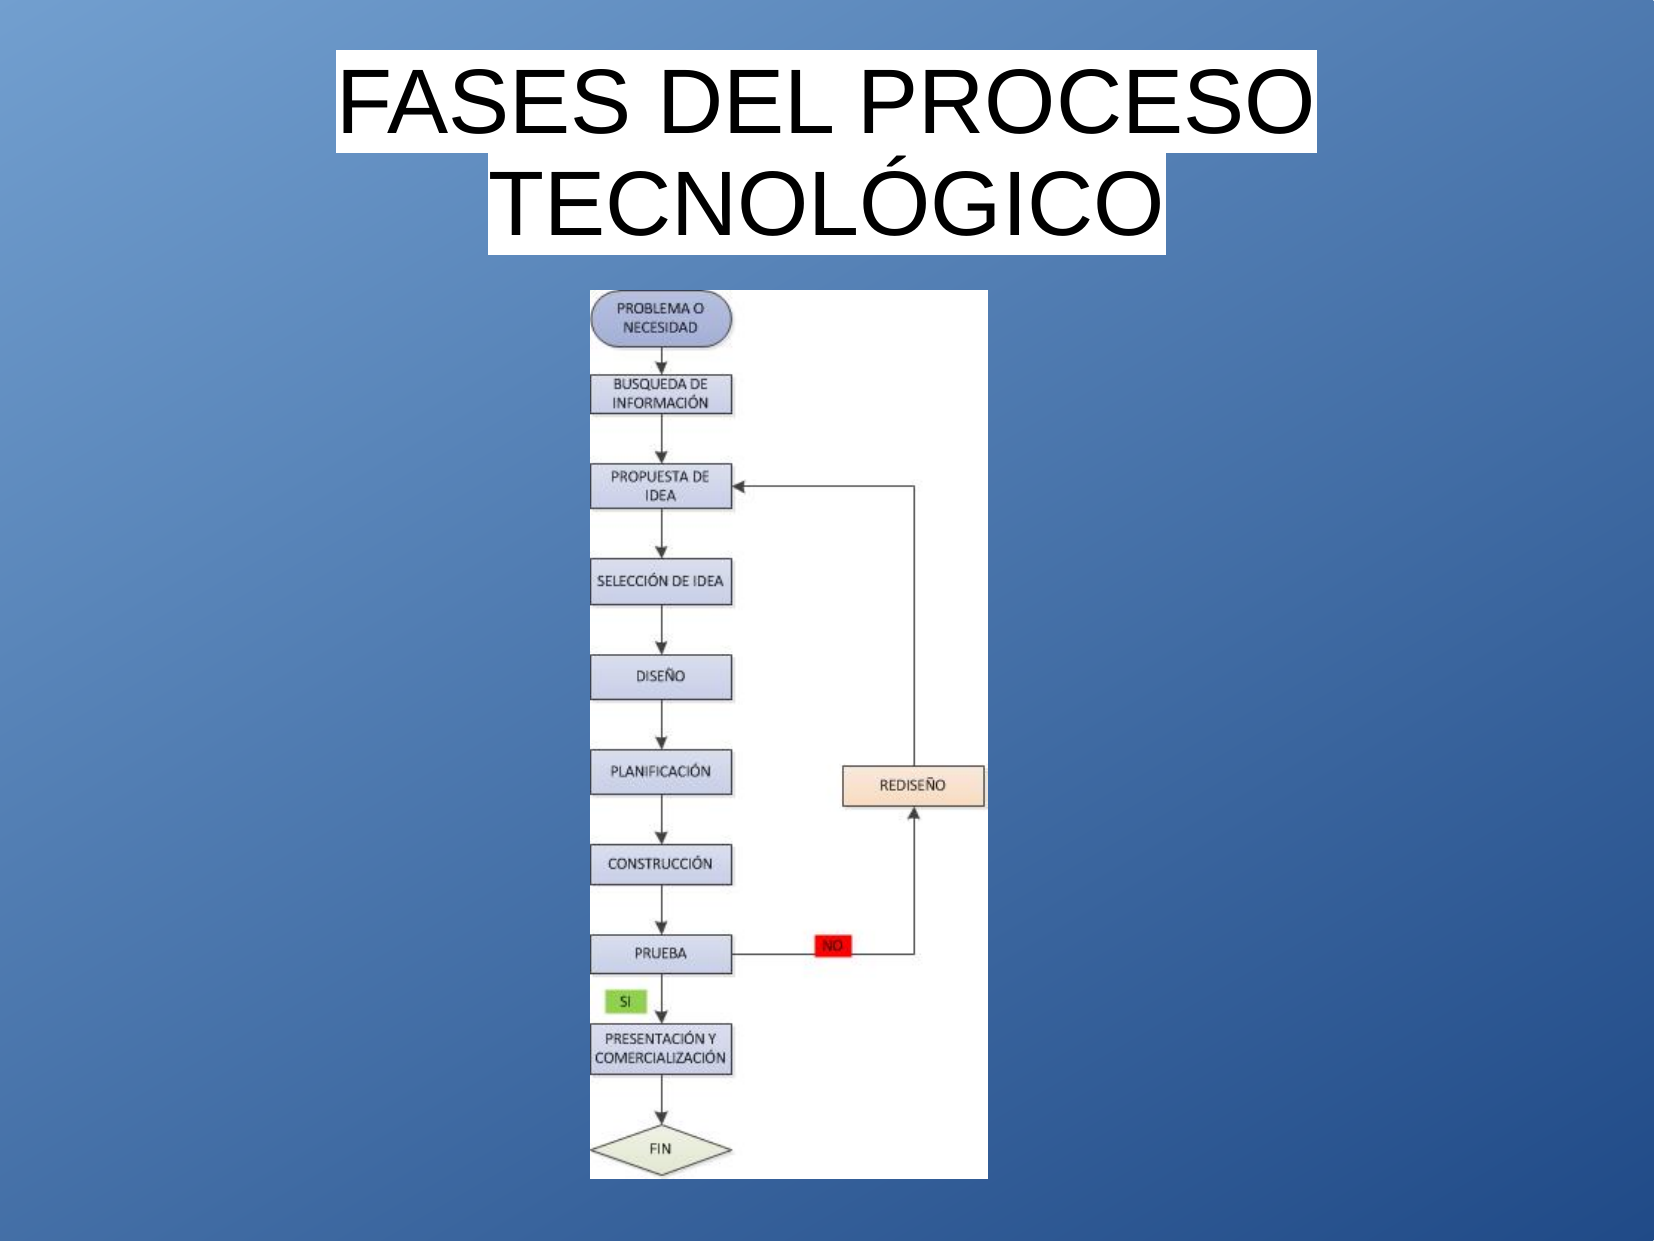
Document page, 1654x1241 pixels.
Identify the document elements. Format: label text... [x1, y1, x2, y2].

picture [590, 290, 988, 1179]
title FASES DEL PROCESO TECNOLÓGICO [82, 49, 1571, 257]
